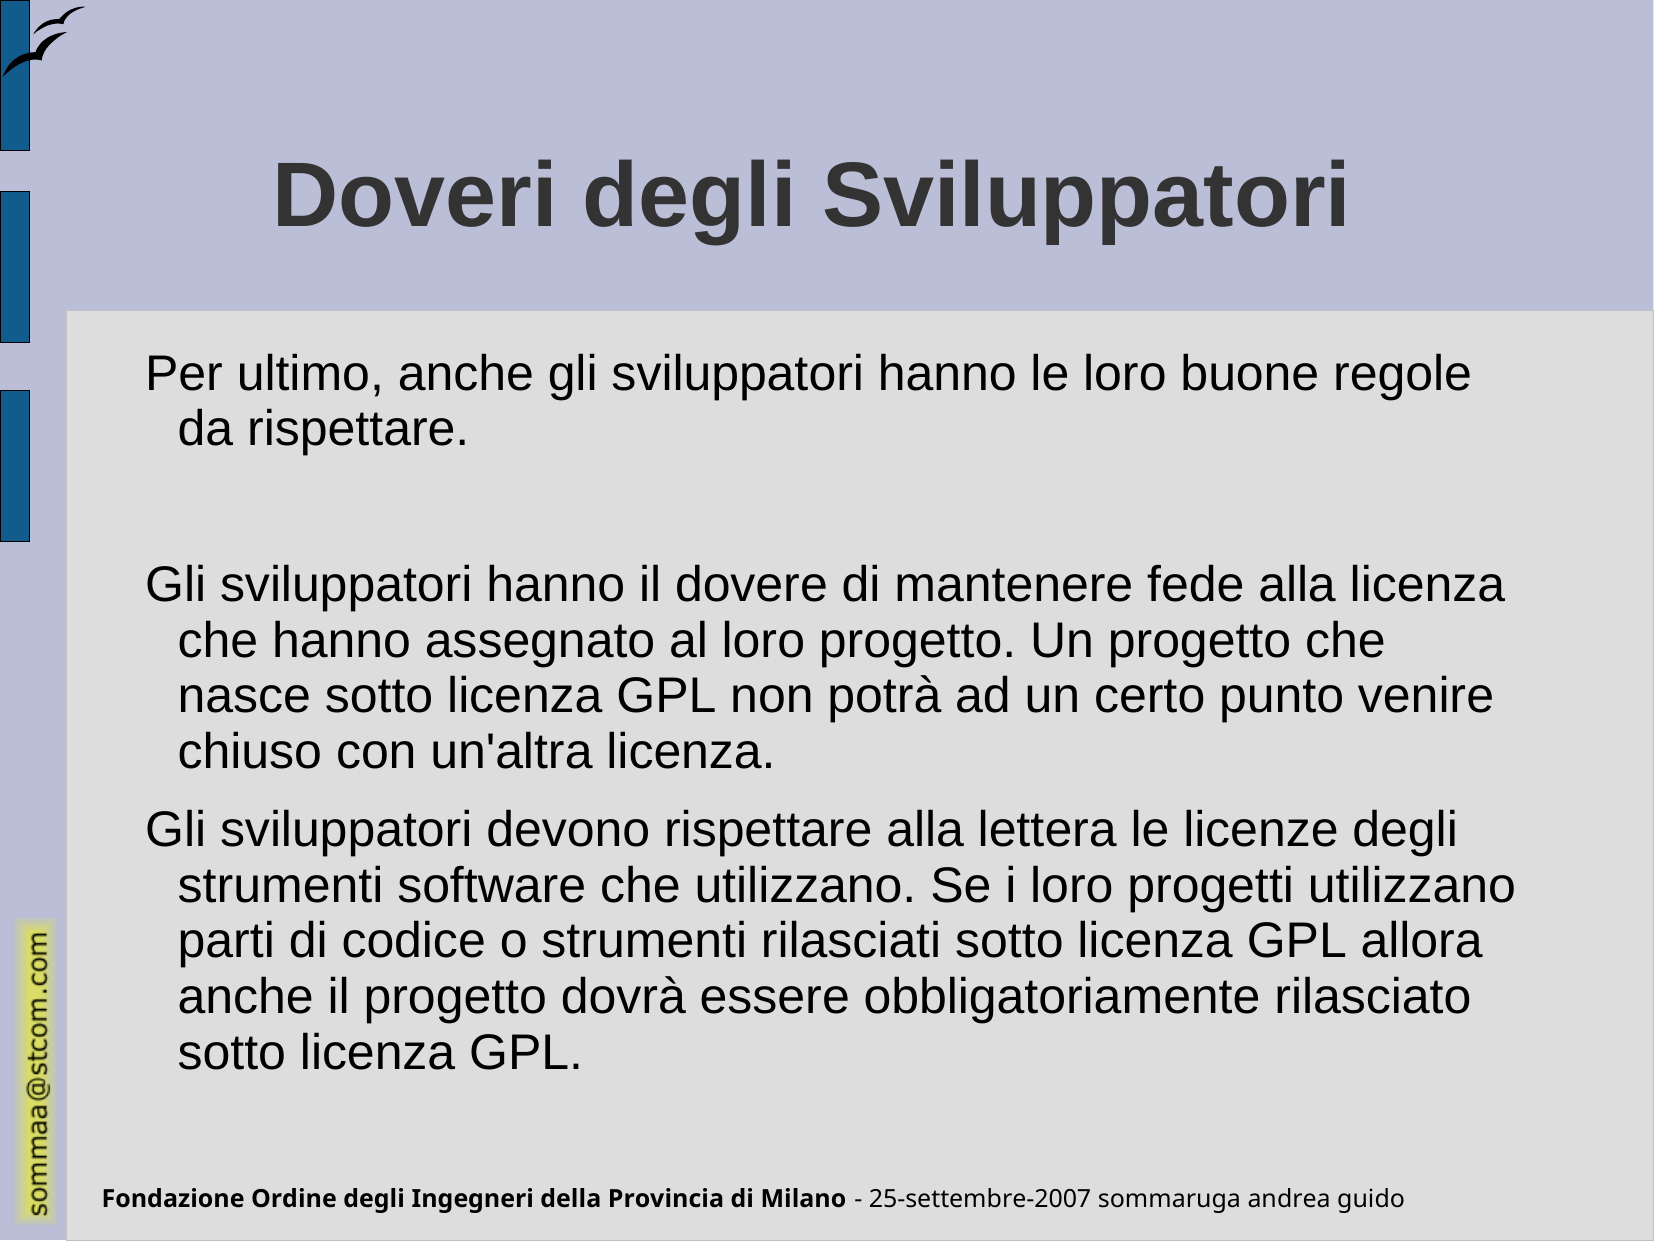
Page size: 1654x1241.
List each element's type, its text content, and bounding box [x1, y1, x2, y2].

list Per ultimo, anche gli sviluppatori hanno le loro buone regole da rispettare. Gli sviluppatori hanno il dovere di mantenere fede alla licenza che hanno assegnato al loro progetto. Un progetto che nasce sotto licenza GPL non potrà ad un certo punto venire chiuso con un'altra licenza. Gli sviluppatori devono rispettare alla lettera le licenze degli strumenti software che utilizzano. Se i loro progetti utilizzano parti di codice o strumenti rilasciati sotto licenza GPL allora anche il progetto dovrà essere obbligatoriamente rilasciato sotto licenza GPL. [121, 344, 1534, 1127]
title Doveri degli Sviluppatori [121, 91, 1534, 299]
picture [12, 915, 60, 1228]
